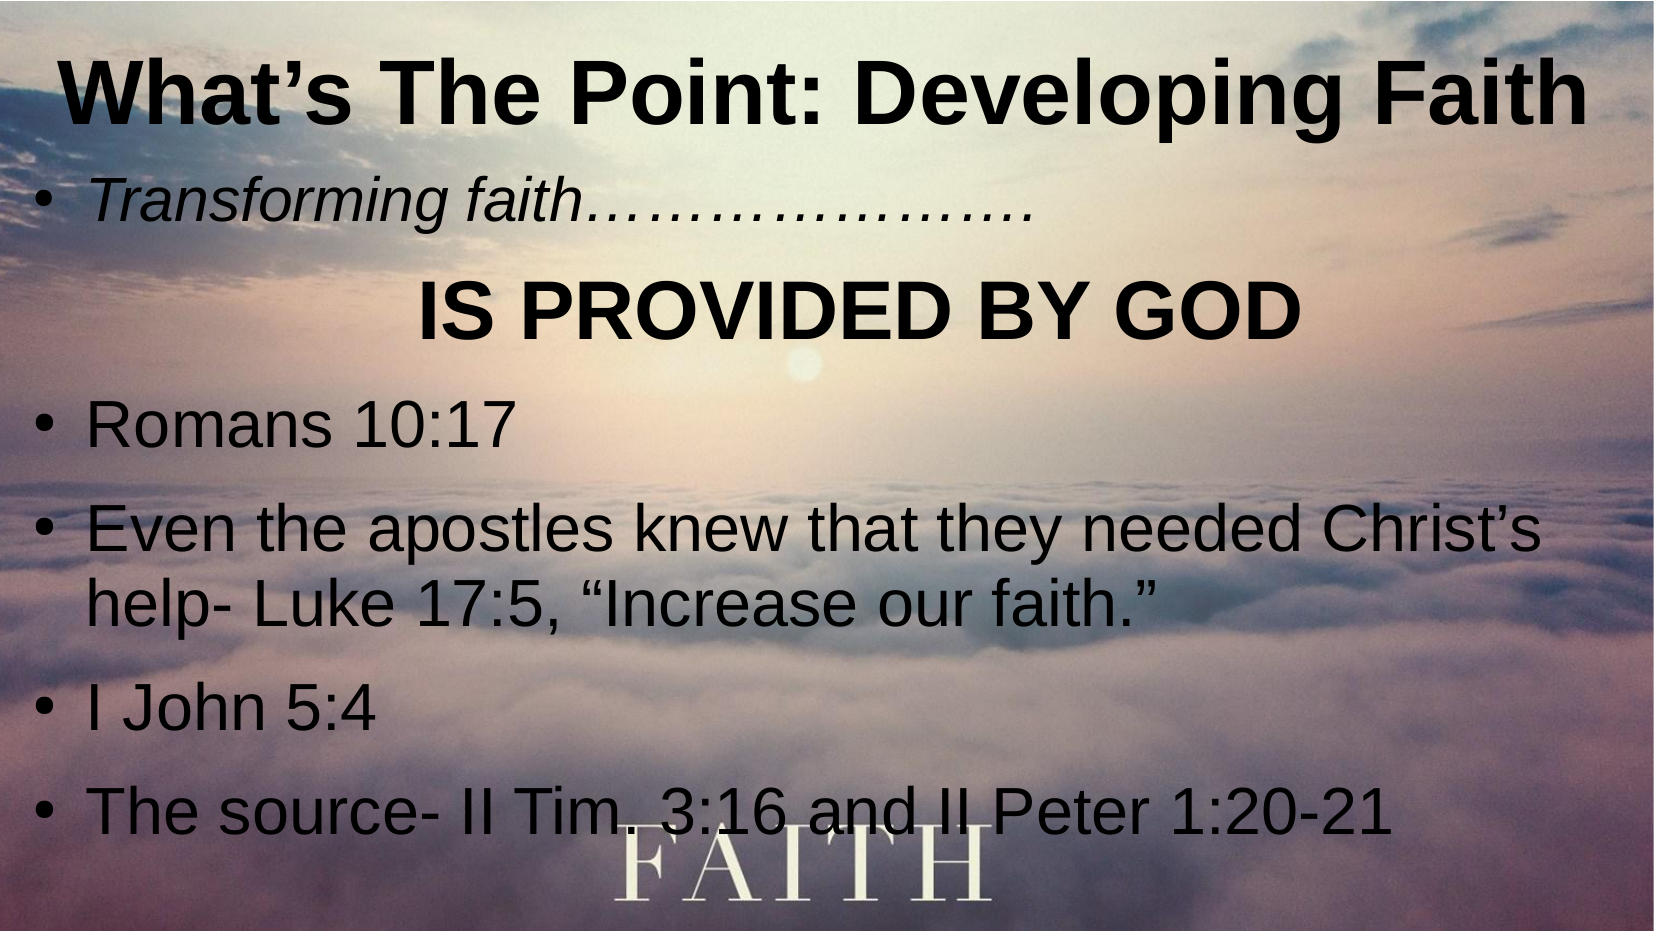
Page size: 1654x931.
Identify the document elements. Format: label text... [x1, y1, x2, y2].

title What’s The Point: Developing Faith [15, 0, 1636, 165]
list Transforming faith…………………. IS PROVIDED BY GOD Romans 10:17 Even the apostles knew that they needed Christ’s help- Luke 17:5, “Increase our faith.” I John 5:4 The source- II Tim. 3:16 and II Peter 1:20-21 [15, 165, 1636, 916]
picture [0, 1, 1654, 931]
